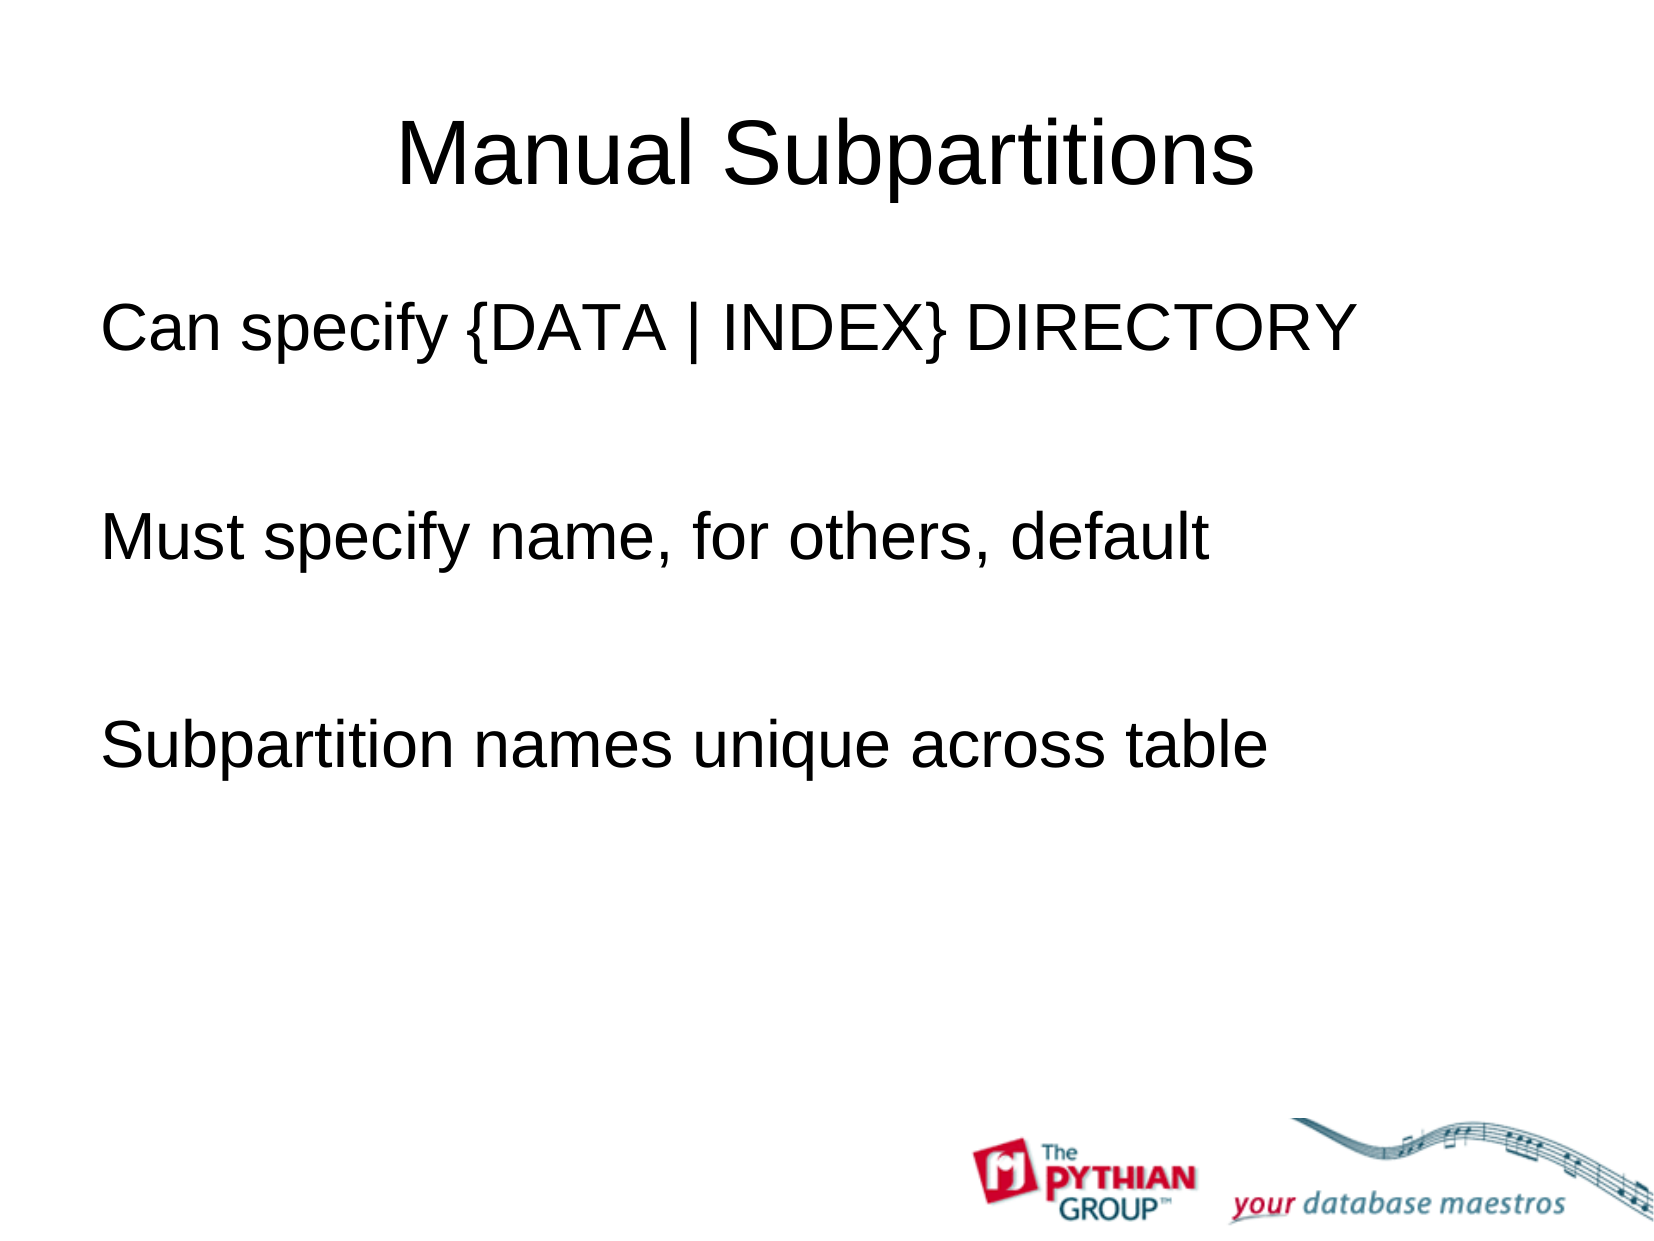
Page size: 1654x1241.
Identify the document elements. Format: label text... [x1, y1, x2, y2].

title Manual Subpartitions [82, 49, 1571, 257]
picture [955, 1118, 1654, 1241]
list Can specify {DATA | INDEX} DIRECTORY Must specify name, for others, default Subpartition names unique across table [82, 290, 1571, 1094]
